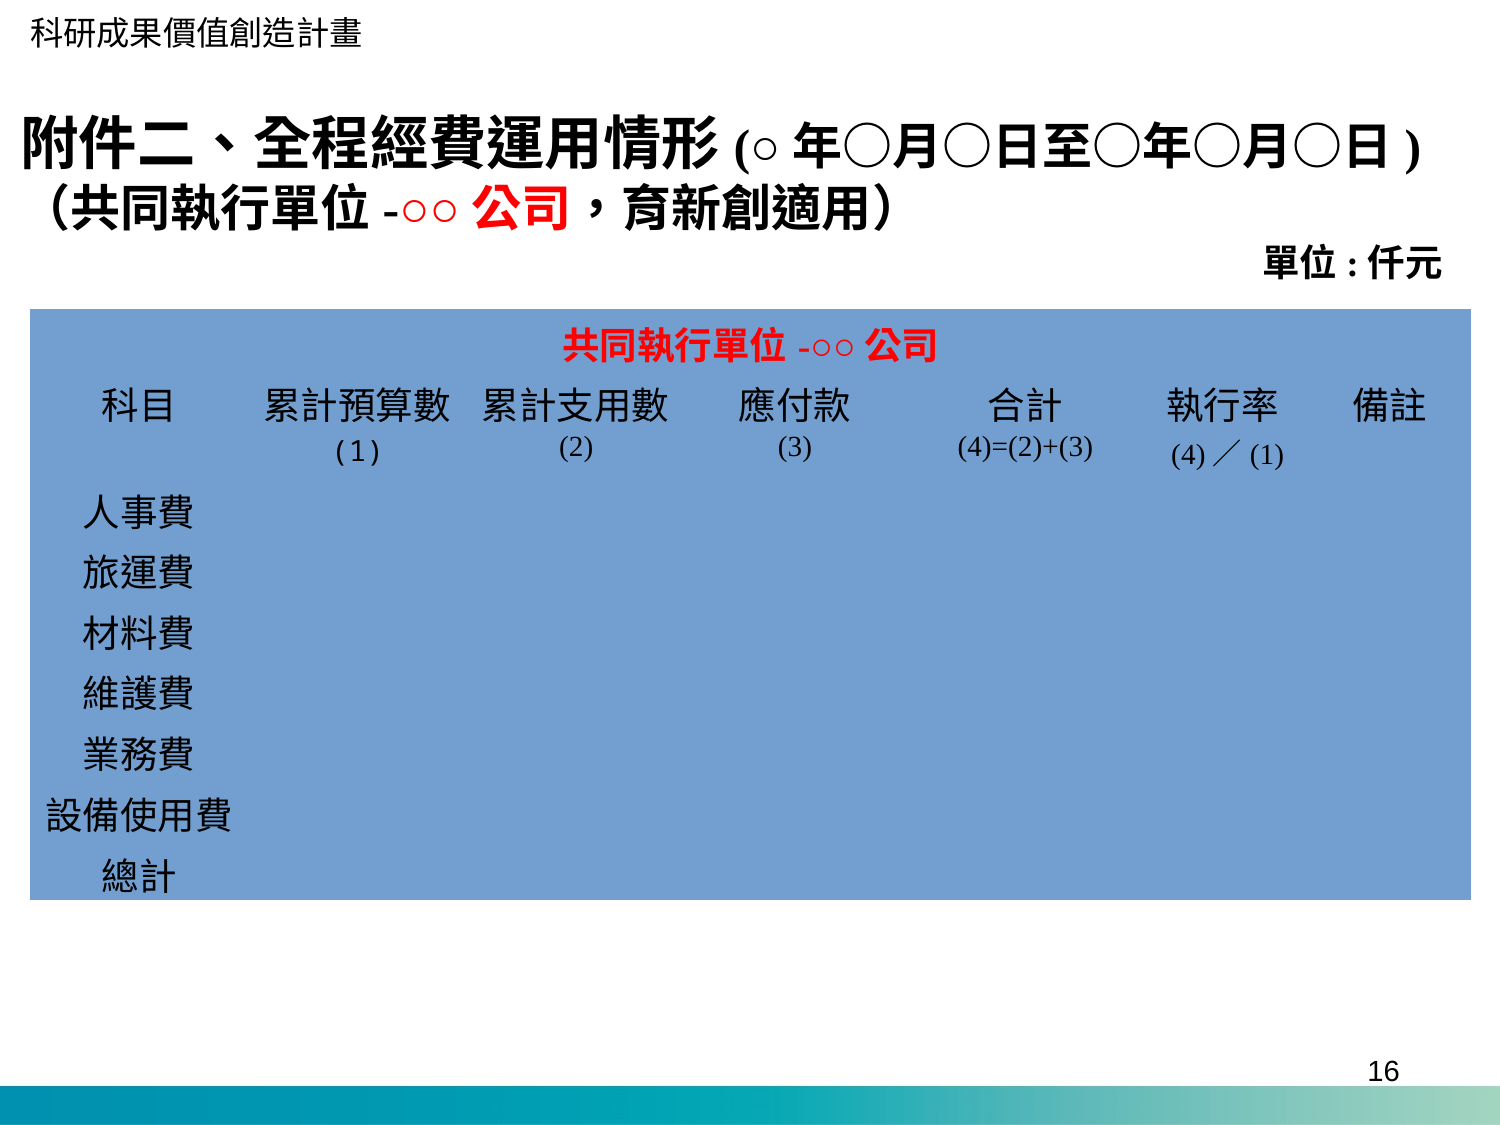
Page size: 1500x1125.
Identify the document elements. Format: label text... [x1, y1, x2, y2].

text_box 單位:仟元 [1247, 230, 1472, 292]
table_cell [904, 475, 1146, 536]
table_cell [1146, 475, 1309, 536]
table_cell [1309, 475, 1471, 536]
table_cell 業務費 [30, 718, 249, 778]
table_cell 備註 [1309, 369, 1471, 475]
table_cell [249, 475, 467, 536]
table_cell [904, 596, 1146, 657]
table_cell 材料費 [30, 596, 249, 657]
table_cell [467, 778, 686, 839]
table_cell [1146, 718, 1309, 778]
table_cell 科目 [30, 369, 249, 475]
table_cell [1309, 596, 1471, 657]
table_cell 設備使用費 [30, 778, 249, 839]
table_cell 累計支用數(2) [467, 369, 686, 475]
table_cell [1309, 657, 1471, 718]
table_cell [249, 839, 467, 895]
table_cell [686, 778, 904, 839]
table_cell [467, 839, 686, 895]
table_cell 合計 (4)=(2)+(3) [904, 369, 1146, 475]
table_cell 累計預算數(1) [249, 369, 467, 475]
table_cell [904, 718, 1146, 778]
table_cell 應付款 (3) [686, 369, 904, 475]
table_cell [686, 475, 904, 536]
table_cell [1146, 839, 1309, 895]
table_cell [467, 536, 686, 596]
table_header 共同執行單位-○○公司 [30, 309, 1471, 369]
table_cell [249, 657, 467, 718]
table_cell [904, 778, 1146, 839]
table_cell [249, 718, 467, 778]
table_cell 維護費 [30, 657, 249, 718]
table_cell [249, 778, 467, 839]
table_cell [686, 718, 904, 778]
table_cell [686, 839, 904, 895]
table_cell [1146, 657, 1309, 718]
table_cell 旅運費 [30, 536, 249, 596]
table_cell [904, 657, 1146, 718]
table_cell [904, 536, 1146, 596]
table_cell [686, 596, 904, 657]
text_box [9, 895, 1440, 1125]
table_cell [1309, 718, 1471, 778]
table_cell [904, 839, 1146, 895]
text_box 15 [1352, 1044, 1500, 1123]
table_cell [1309, 778, 1471, 839]
table_cell 總計 [30, 839, 249, 895]
table_cell [1146, 536, 1309, 596]
table_cell [1309, 536, 1471, 596]
text_box 附件二、全程經費運用情形(○年○月○日至○年○月○日) （共同執行單位-○○公司，育新創適用） [6, 99, 1437, 244]
table_cell [467, 475, 686, 536]
table_cell [686, 536, 904, 596]
table_cell [249, 596, 467, 657]
table_cell 人事費 [30, 475, 249, 536]
table_cell [1146, 778, 1309, 839]
table_cell [1146, 596, 1309, 657]
table_cell [1309, 839, 1471, 900]
table_cell [249, 536, 467, 596]
table_cell [467, 596, 686, 657]
table_cell [467, 718, 686, 778]
table_cell 執行率(4)／(1) [1146, 369, 1309, 475]
table_cell [467, 657, 686, 718]
table_cell [686, 657, 904, 718]
